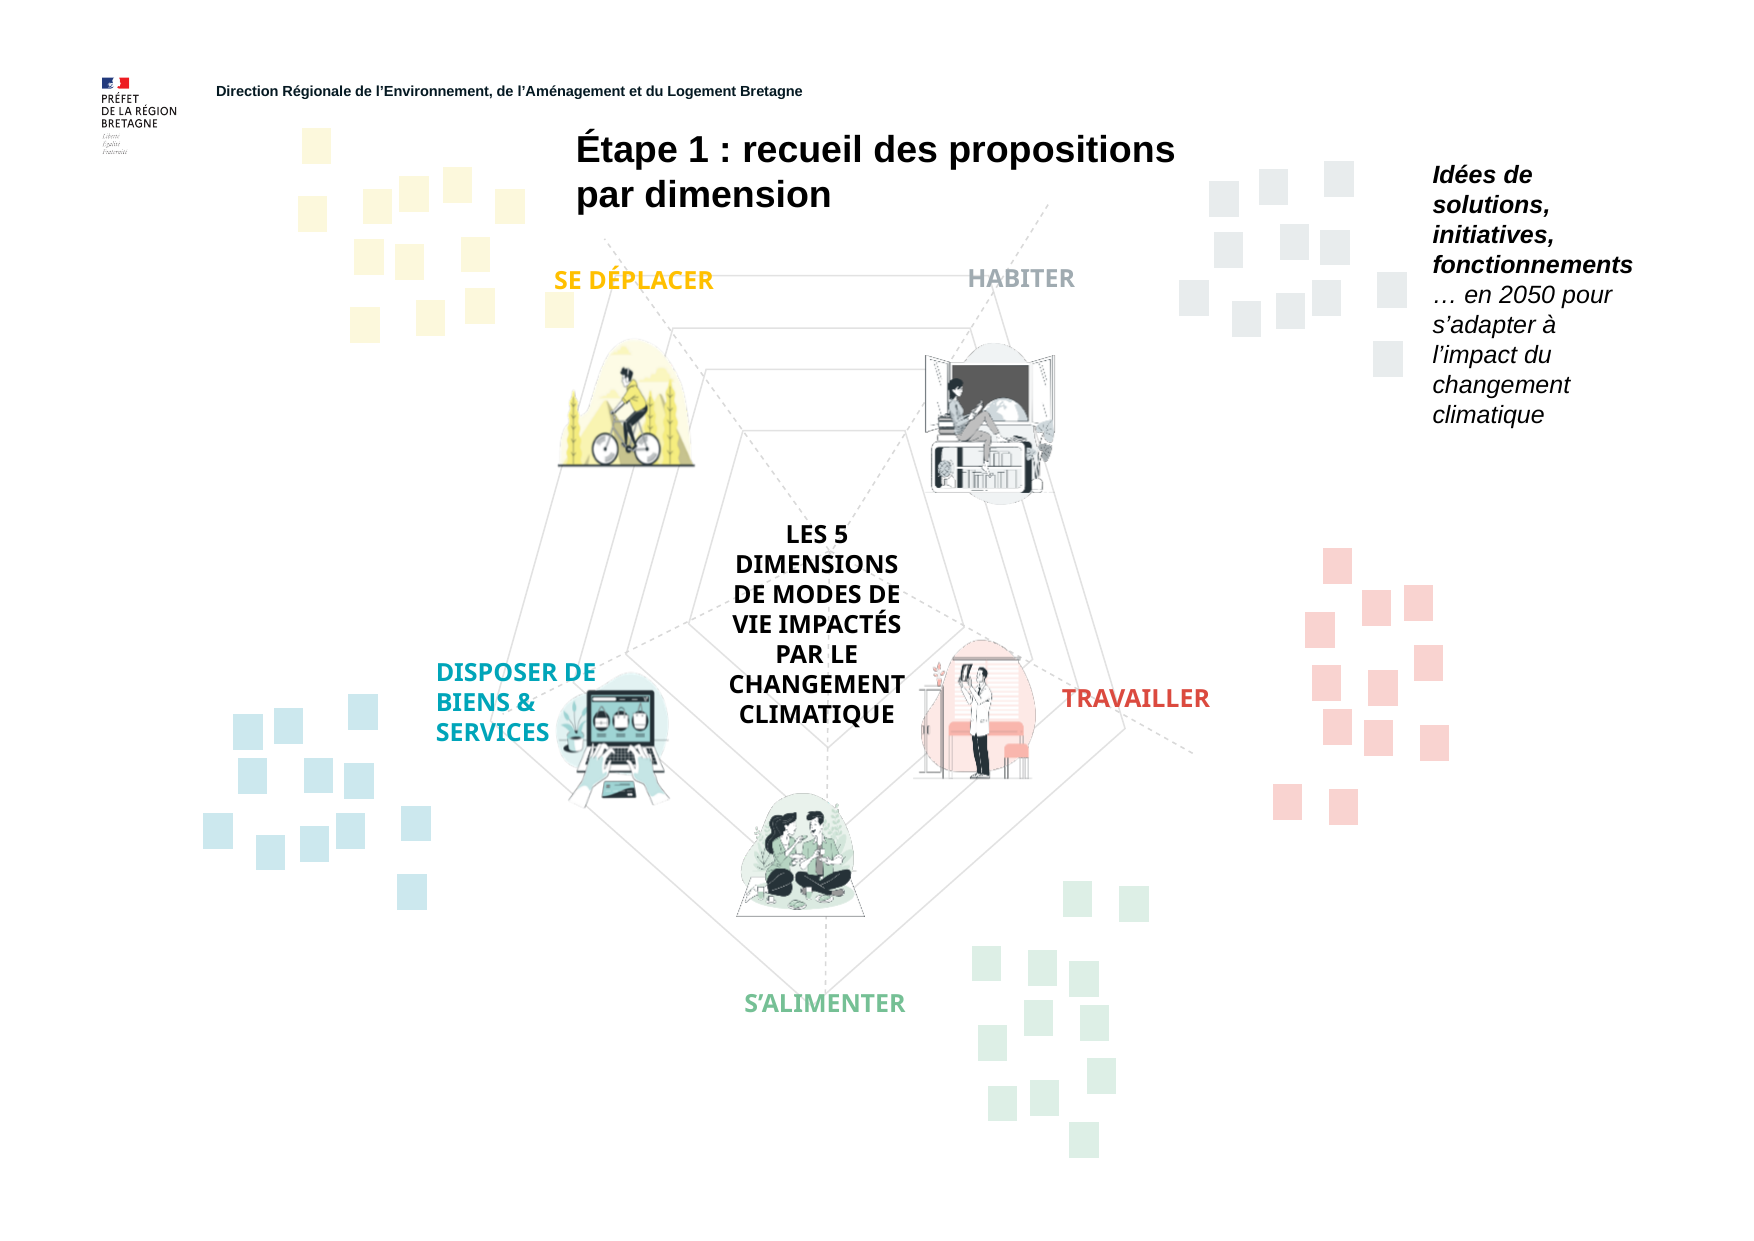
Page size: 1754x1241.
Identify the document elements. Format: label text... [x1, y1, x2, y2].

text_box [401, 806, 431, 841]
text_box [1179, 299, 1209, 316]
picture [92, 66, 186, 165]
text_box [397, 874, 427, 910]
text_box [1364, 720, 1393, 756]
text_box [304, 758, 333, 793]
text_box [233, 714, 263, 750]
text_box [1119, 886, 1149, 922]
text_box [1214, 232, 1243, 255]
text_box [1305, 612, 1335, 648]
text_box Idées de solutions, initiatives, fonctionnements … en 2050 pour s’adapter à l’impact du changement climatique [1418, 152, 1658, 436]
text_box [972, 946, 1001, 981]
text_box DISPOSER DE BIENS & SERVICES [421, 649, 540, 754]
text_box [495, 189, 525, 224]
text_box [203, 813, 233, 849]
text_box TRAVAILLER [1052, 675, 1306, 719]
text_box [274, 708, 303, 744]
text_box [1377, 272, 1407, 308]
text_box [1329, 789, 1358, 825]
text_box [1028, 950, 1057, 981]
text_box [1087, 1058, 1116, 1094]
text_box [363, 189, 392, 224]
text_box [1030, 1080, 1059, 1116]
text_box [1373, 341, 1403, 377]
text_box [302, 128, 331, 164]
text_box [1069, 1122, 1099, 1158]
picture [540, 294, 714, 506]
text_box [465, 288, 495, 324]
text_box [344, 763, 374, 799]
text_box [399, 176, 429, 212]
text_box [348, 694, 378, 730]
text_box [1414, 645, 1443, 681]
text_box [1280, 224, 1309, 260]
text_box [350, 307, 380, 343]
picture [899, 618, 1052, 804]
text_box [1368, 670, 1398, 706]
text_box [298, 196, 327, 232]
picture [918, 336, 1062, 511]
text_box S’ALIMENTER [729, 981, 1080, 1025]
text_box [1312, 665, 1341, 701]
text_box [443, 167, 472, 203]
text_box [1362, 590, 1391, 626]
text_box [1232, 301, 1261, 337]
text_box Étape 1 : recueil des propositions par dimension [561, 118, 1240, 217]
text_box [978, 1025, 1007, 1061]
text_box [256, 835, 285, 870]
text_box [1312, 280, 1341, 316]
text_box [300, 826, 329, 862]
text_box [1404, 585, 1433, 621]
text_box [988, 1086, 1017, 1121]
text_box [1063, 881, 1092, 917]
text_box [336, 813, 365, 849]
text_box [1080, 1005, 1109, 1041]
text_box [1323, 548, 1352, 584]
text_box [354, 239, 384, 275]
text_box [1324, 161, 1354, 197]
text_box LES 5 DIMENSIONS DE MODES DE VIE IMPACTÉS PAR LE CHANGEMENT CLIMATIQUE [703, 511, 931, 736]
text_box Direction Régionale de l’Environnement, de l’Aménagement et du Logement Bretagne [201, 73, 819, 107]
text_box [1420, 725, 1449, 761]
text_box [1276, 293, 1305, 329]
text_box [461, 237, 490, 272]
text_box [238, 758, 267, 794]
text_box [1069, 961, 1099, 997]
text_box [1259, 169, 1288, 205]
text_box [1024, 1025, 1053, 1036]
picture [716, 757, 880, 957]
picture [540, 649, 685, 825]
text_box SE DÉPLACER [539, 257, 870, 302]
text_box [1320, 230, 1350, 265]
text_box [1323, 709, 1352, 745]
text_box [1273, 784, 1302, 820]
text_box [395, 244, 424, 280]
text_box [416, 300, 445, 336]
text_box HABITER [952, 255, 1303, 299]
